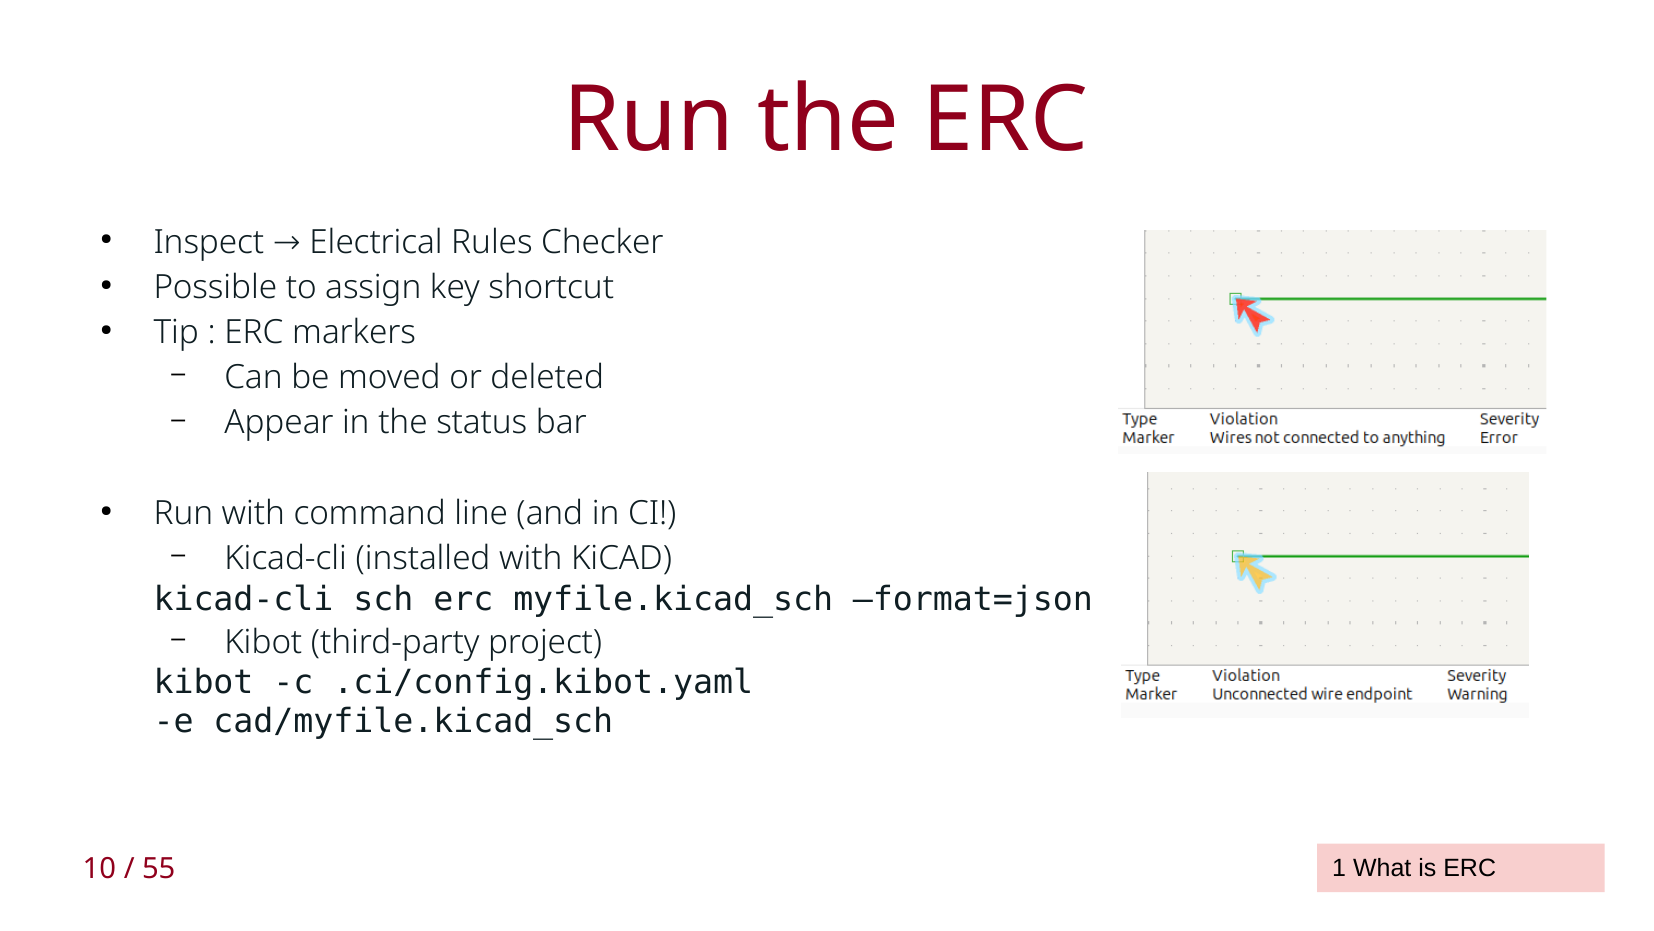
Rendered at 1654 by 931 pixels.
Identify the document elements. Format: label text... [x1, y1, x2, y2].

list Inspect → Electrical Rules Checker Possible to assign key shortcut Tip : ERC markers Can be moved or deleted Appear in the status bar Run with command line (and in CI!) Kicad-cli (installed with KiCAD) kicad-cli sch erc myfile.kicad_sch –format=json Kibot (third-party project) kibot -c .ci/config.kibot.yaml -e cad/myfile.kicad_sch [82, 217, 1113, 846]
picture [1118, 230, 1547, 454]
picture [1121, 472, 1529, 718]
text_box 1 What is ERC [1317, 843, 1605, 893]
title Run the ERC [82, 37, 1571, 193]
